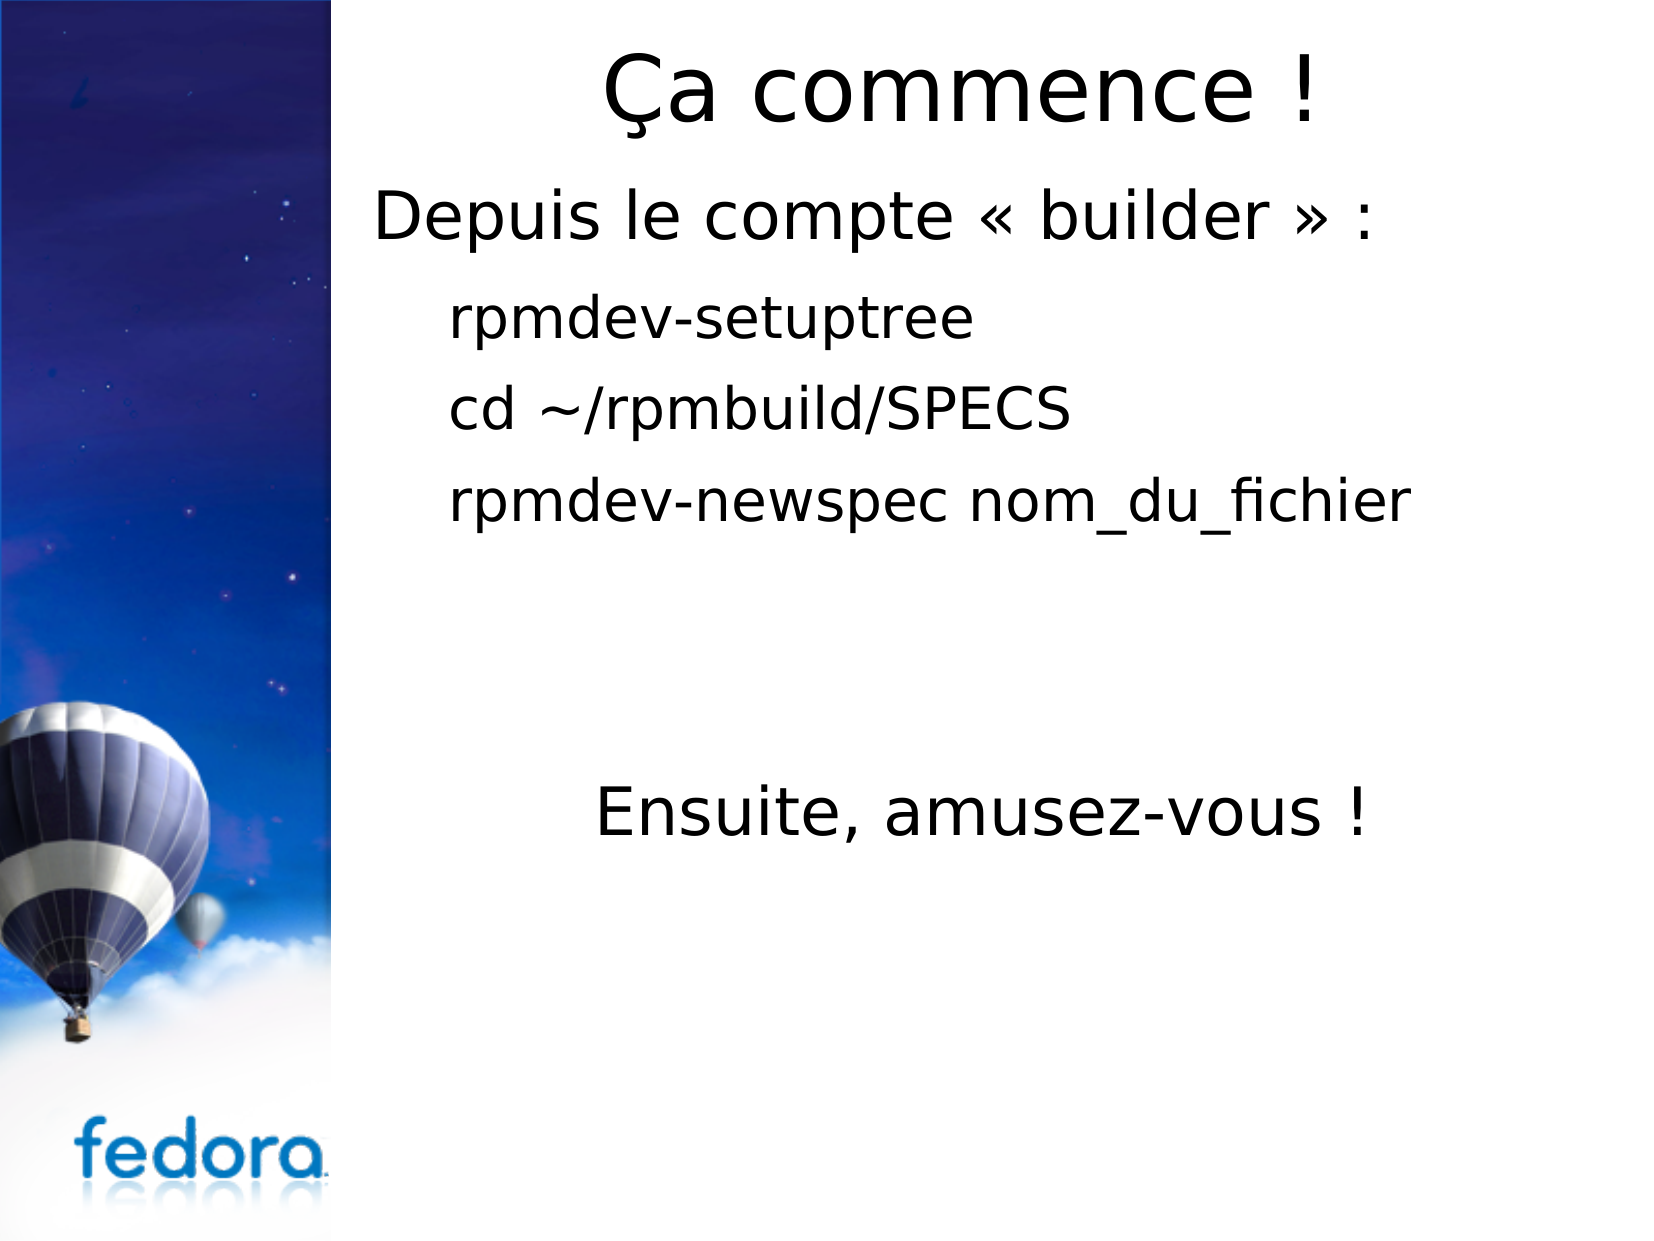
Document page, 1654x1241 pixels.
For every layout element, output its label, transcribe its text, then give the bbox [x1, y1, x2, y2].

list Depuis le compte « builder » : rpmdev-setuptree cd ~/rpmbuild/SPECS rpmdev-newspec nom_du_fichier Ensuite, amusez-vous ! [354, 177, 1595, 1094]
title Ça commence ! [354, 29, 1571, 150]
picture [0, 0, 331, 1241]
